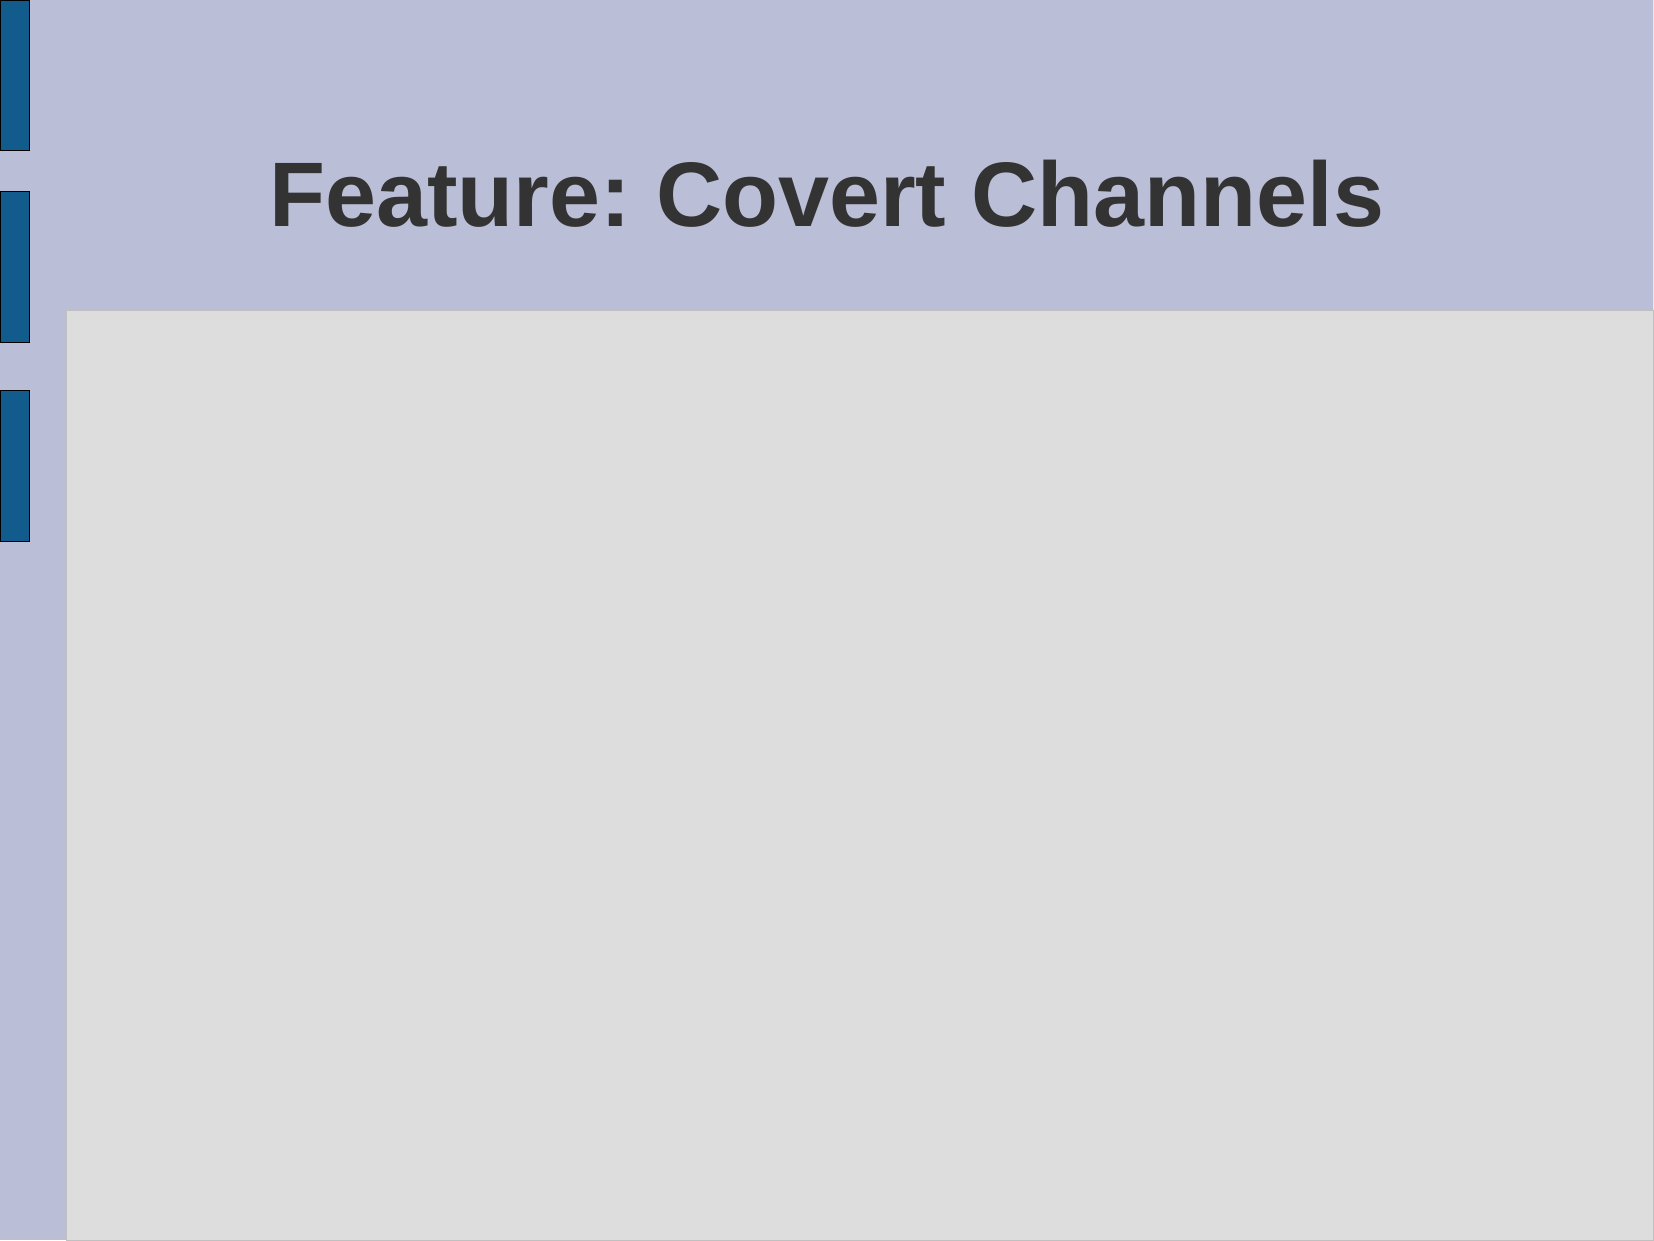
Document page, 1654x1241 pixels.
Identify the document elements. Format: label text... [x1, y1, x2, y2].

title Feature: Covert Channels [121, 98, 1534, 291]
